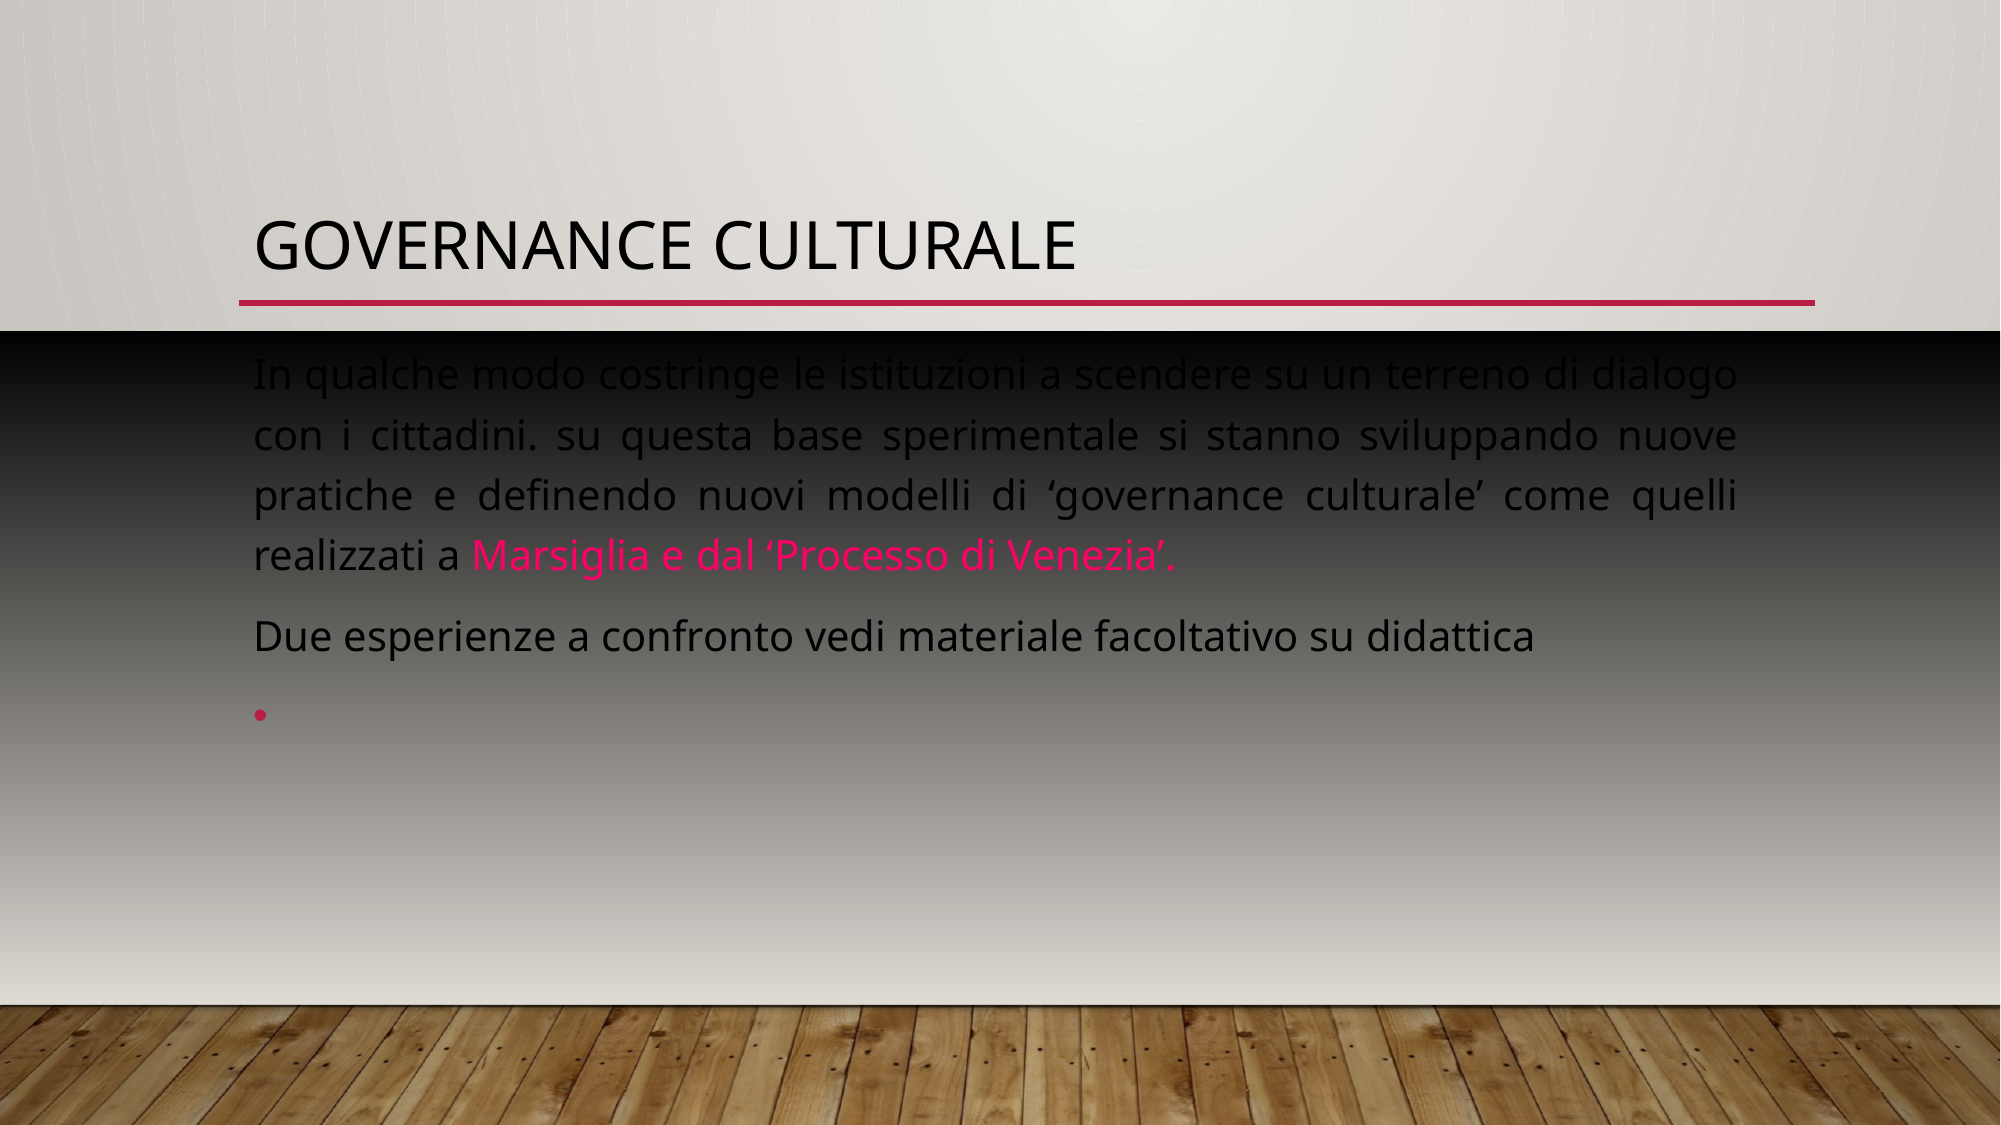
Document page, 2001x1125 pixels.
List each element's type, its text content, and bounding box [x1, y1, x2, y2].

title Governance culturale [238, 131, 1814, 305]
list In qualche modo costringe le istituzioni a scendere su un terreno di dialogo con i cittadini. su questa base sperimentale si stanno sviluppando nuove pratiche e definendo nuovi modelli di ‘governance culturale’ come quelli realizzati a Marsiglia e dal ‘Processo di Venezia’. Due esperienze a confronto vedi materiale facoltativo su didattica [238, 330, 1814, 897]
